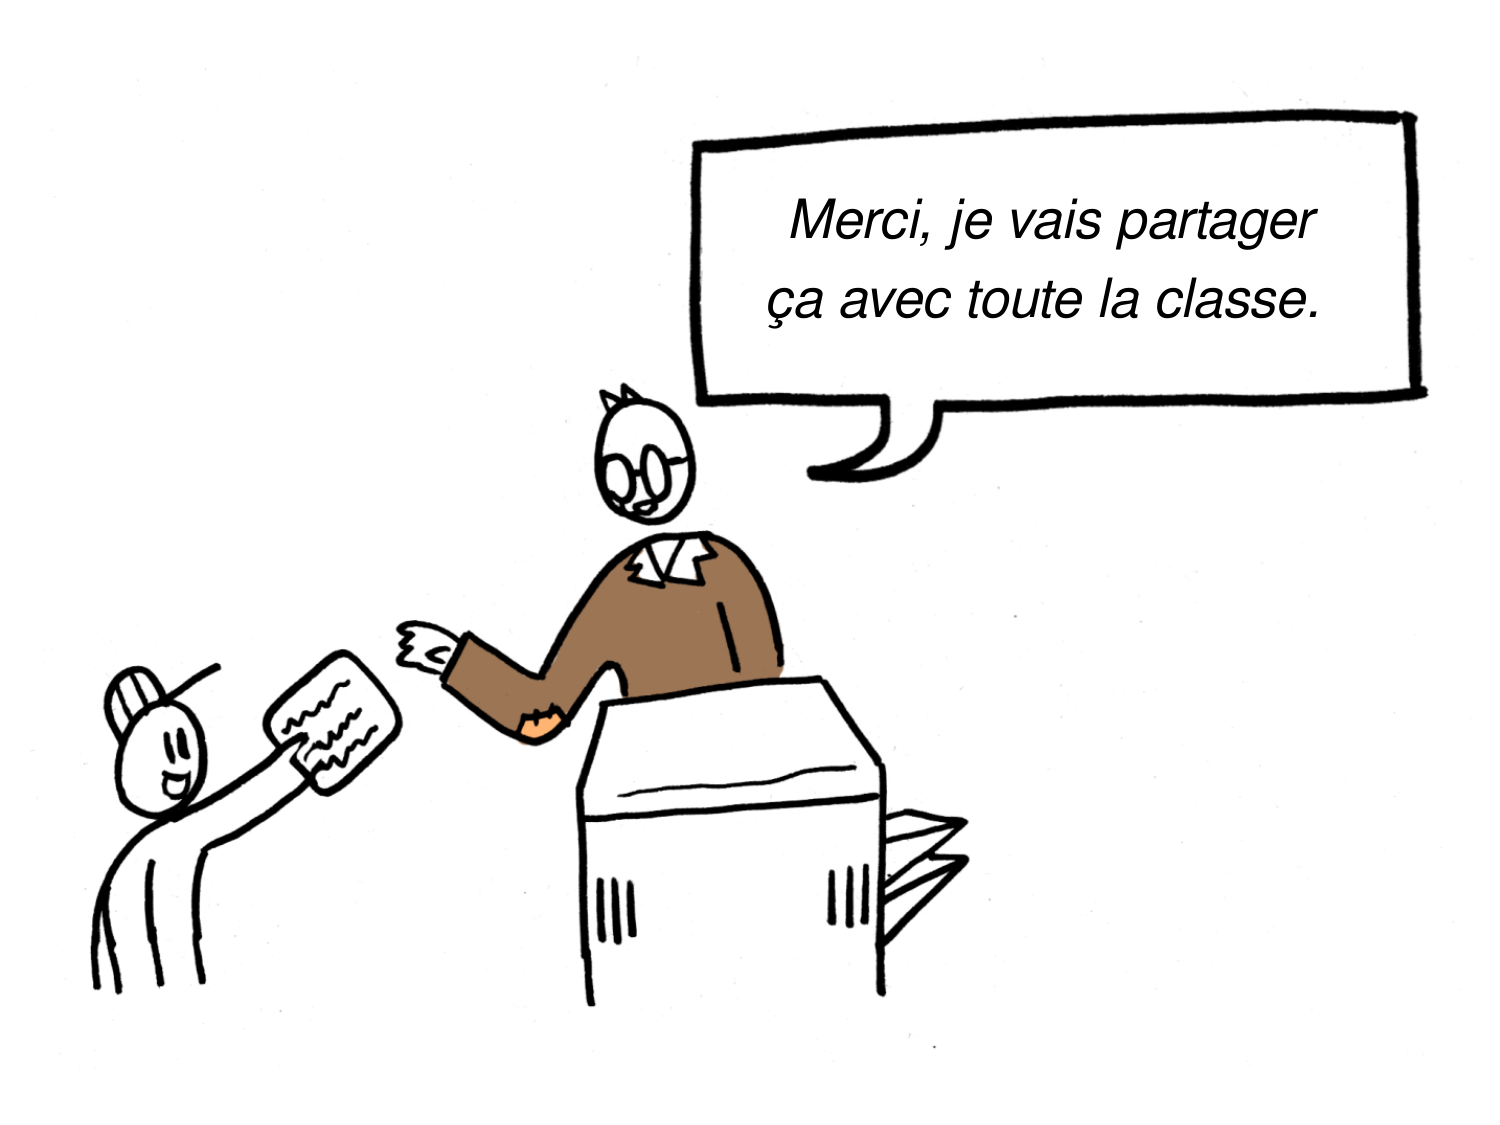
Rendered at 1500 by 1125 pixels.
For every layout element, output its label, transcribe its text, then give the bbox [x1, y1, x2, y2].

text_box Merci, je vais partager ça avec toute la classe. [705, 135, 1396, 390]
picture [22, 56, 1478, 1069]
